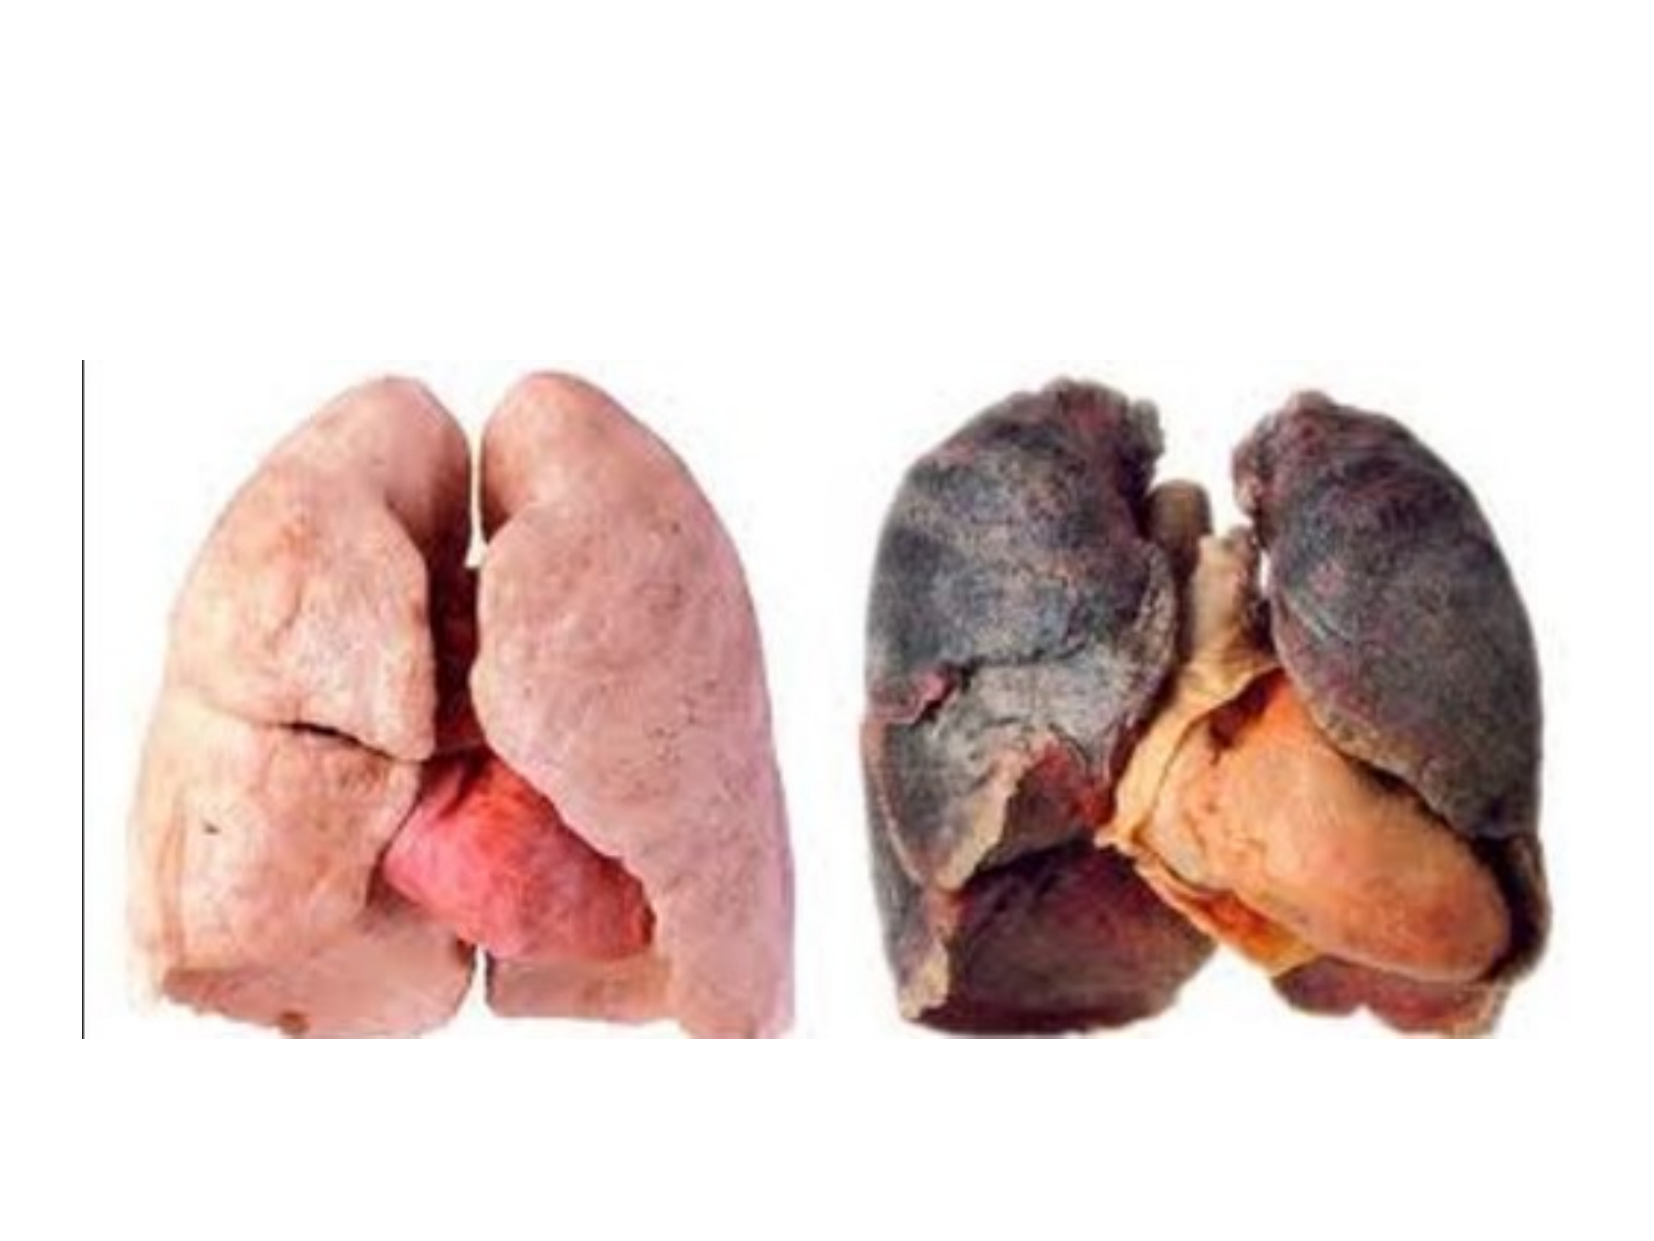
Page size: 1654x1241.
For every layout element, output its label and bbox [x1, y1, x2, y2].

picture [82, 360, 1571, 1039]
